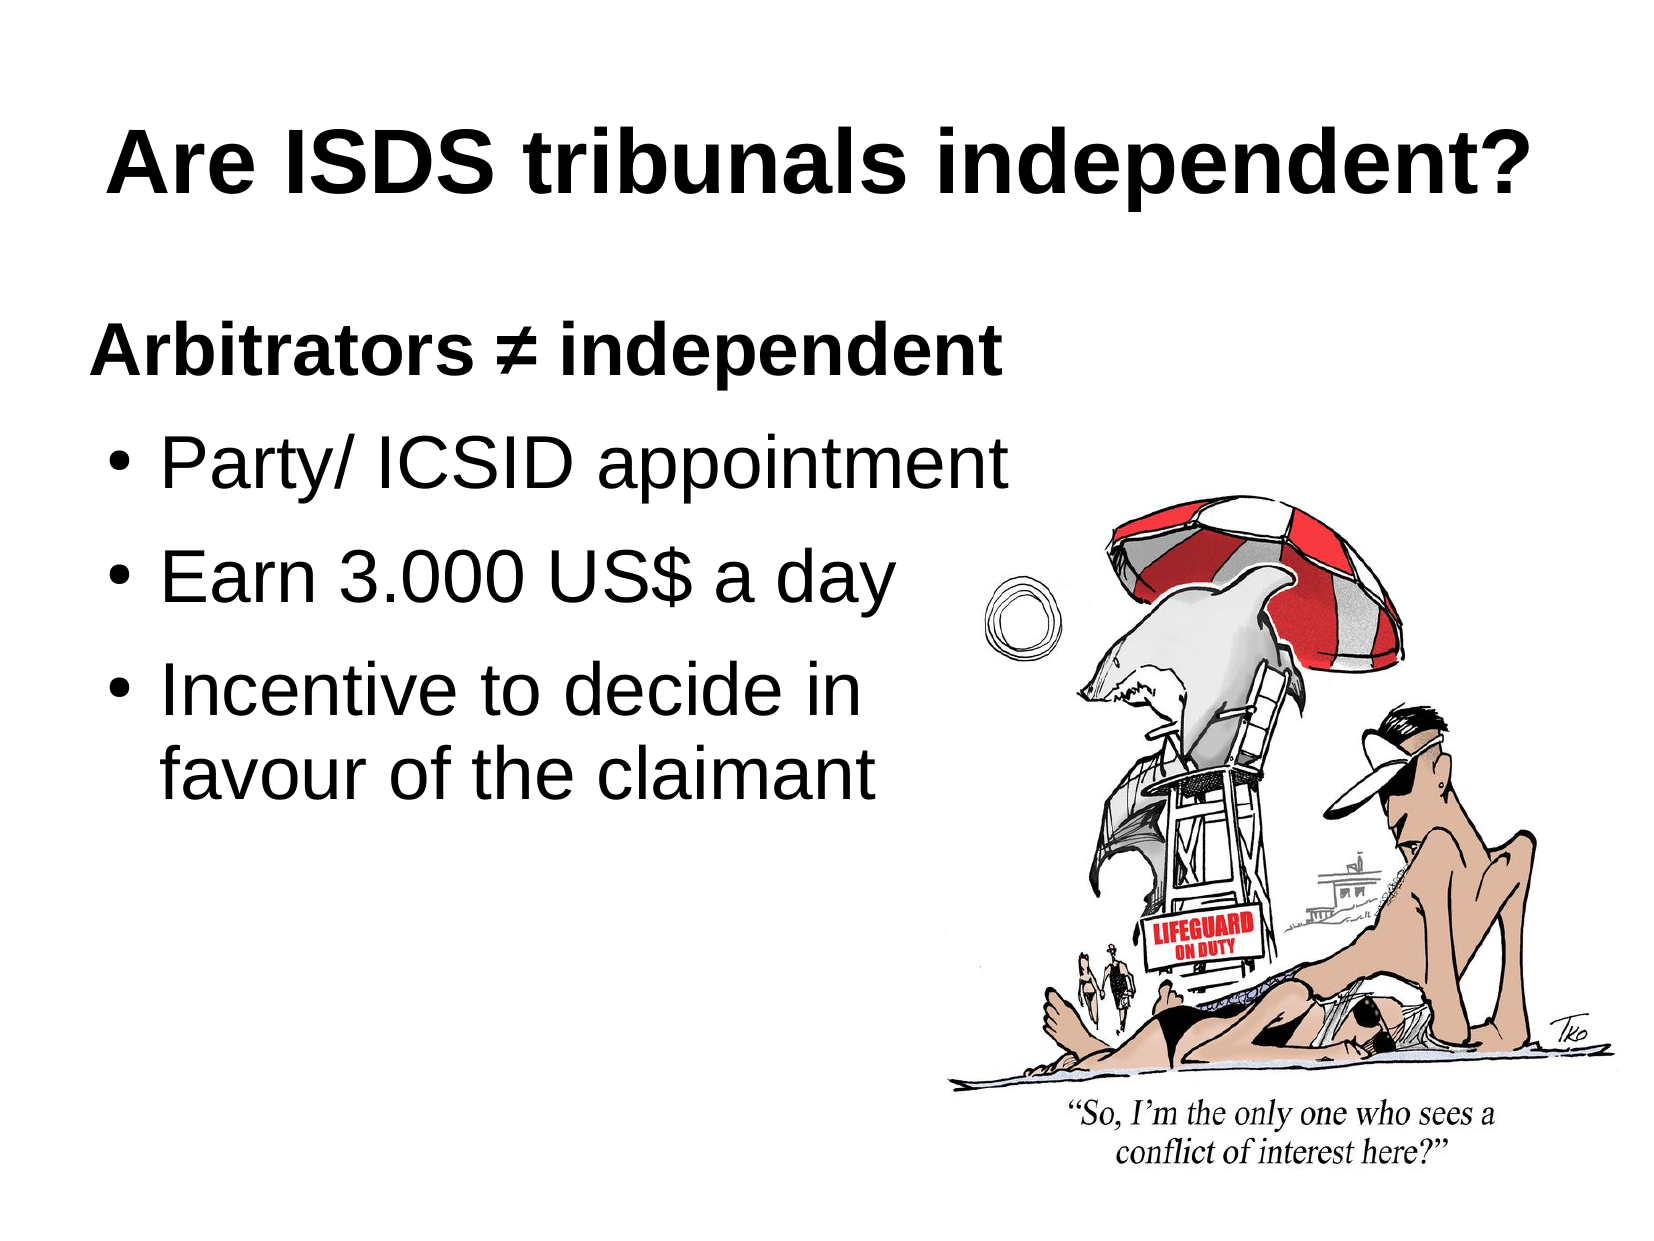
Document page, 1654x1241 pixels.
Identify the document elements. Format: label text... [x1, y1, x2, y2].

picture [915, 472, 1625, 1182]
list Arbitrators ≠ independent Party/ ICSID appointment Earn 3.000 US$ a day Incentive to decide in favour of the claimant [88, 307, 1034, 1016]
title Are ISDS tribunals independent? [76, 58, 1565, 266]
